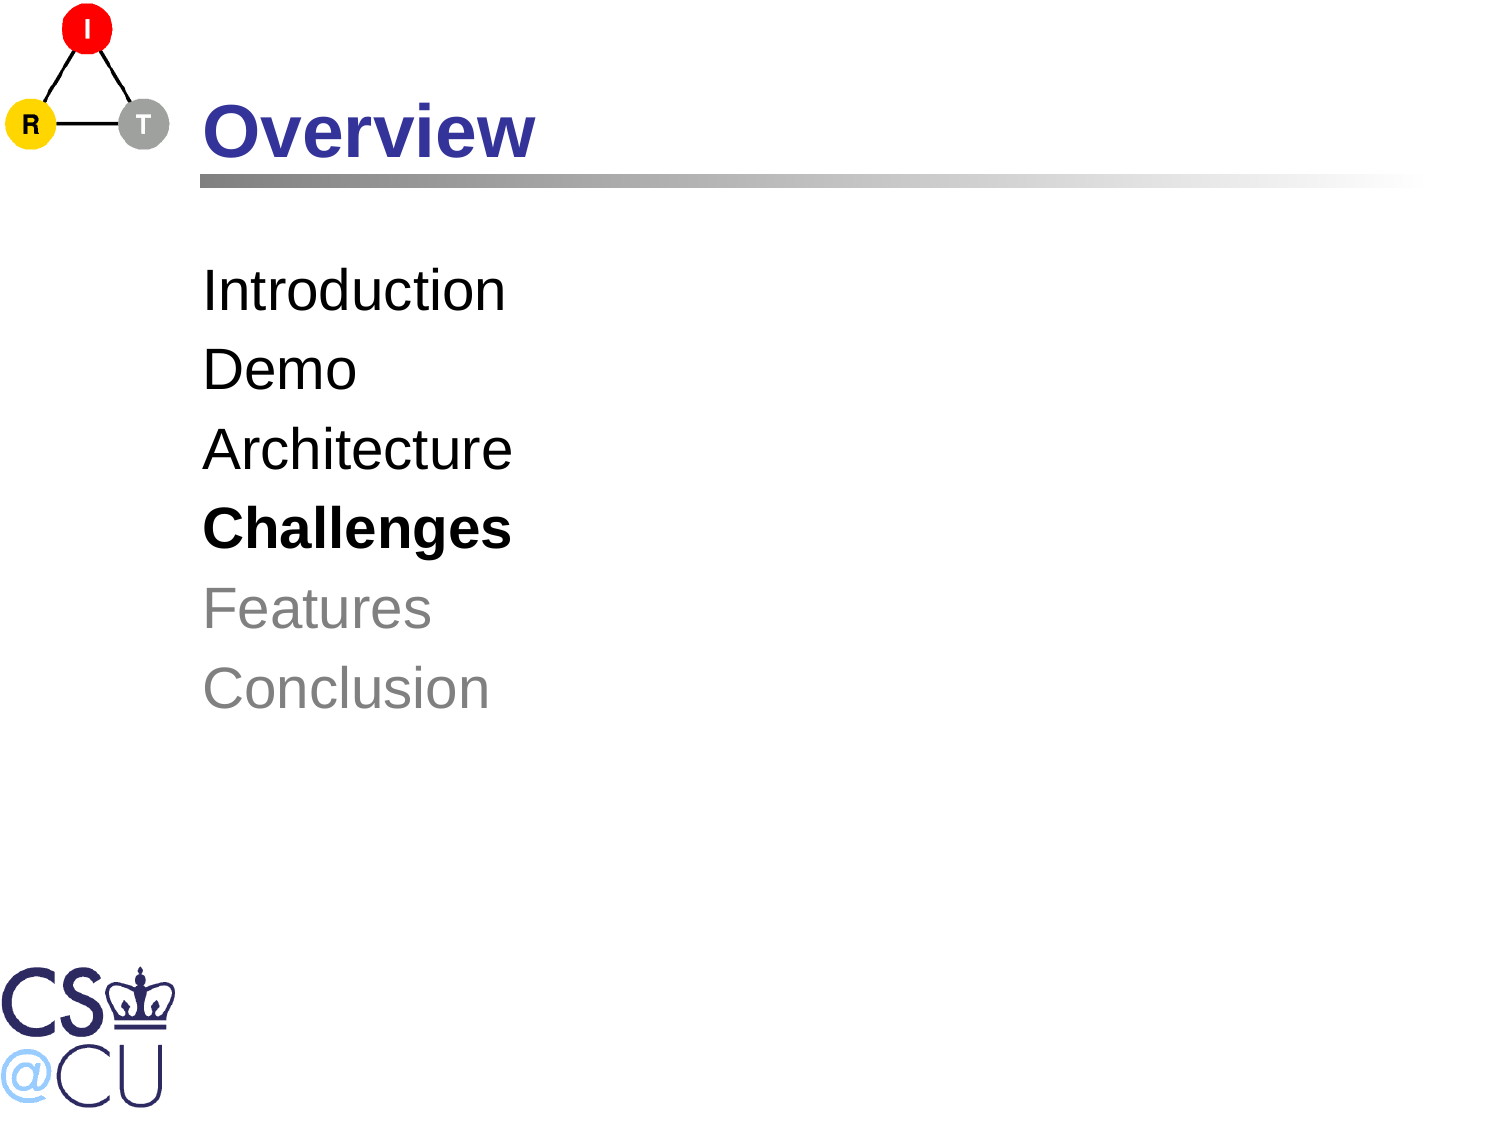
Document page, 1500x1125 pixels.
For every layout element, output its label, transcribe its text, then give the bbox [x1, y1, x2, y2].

picture [0, 0, 173, 154]
title Overview [187, 37, 1463, 225]
list Introduction Demo Architecture Challenges Features Conclusion [187, 249, 1463, 1013]
picture [0, 949, 175, 1125]
